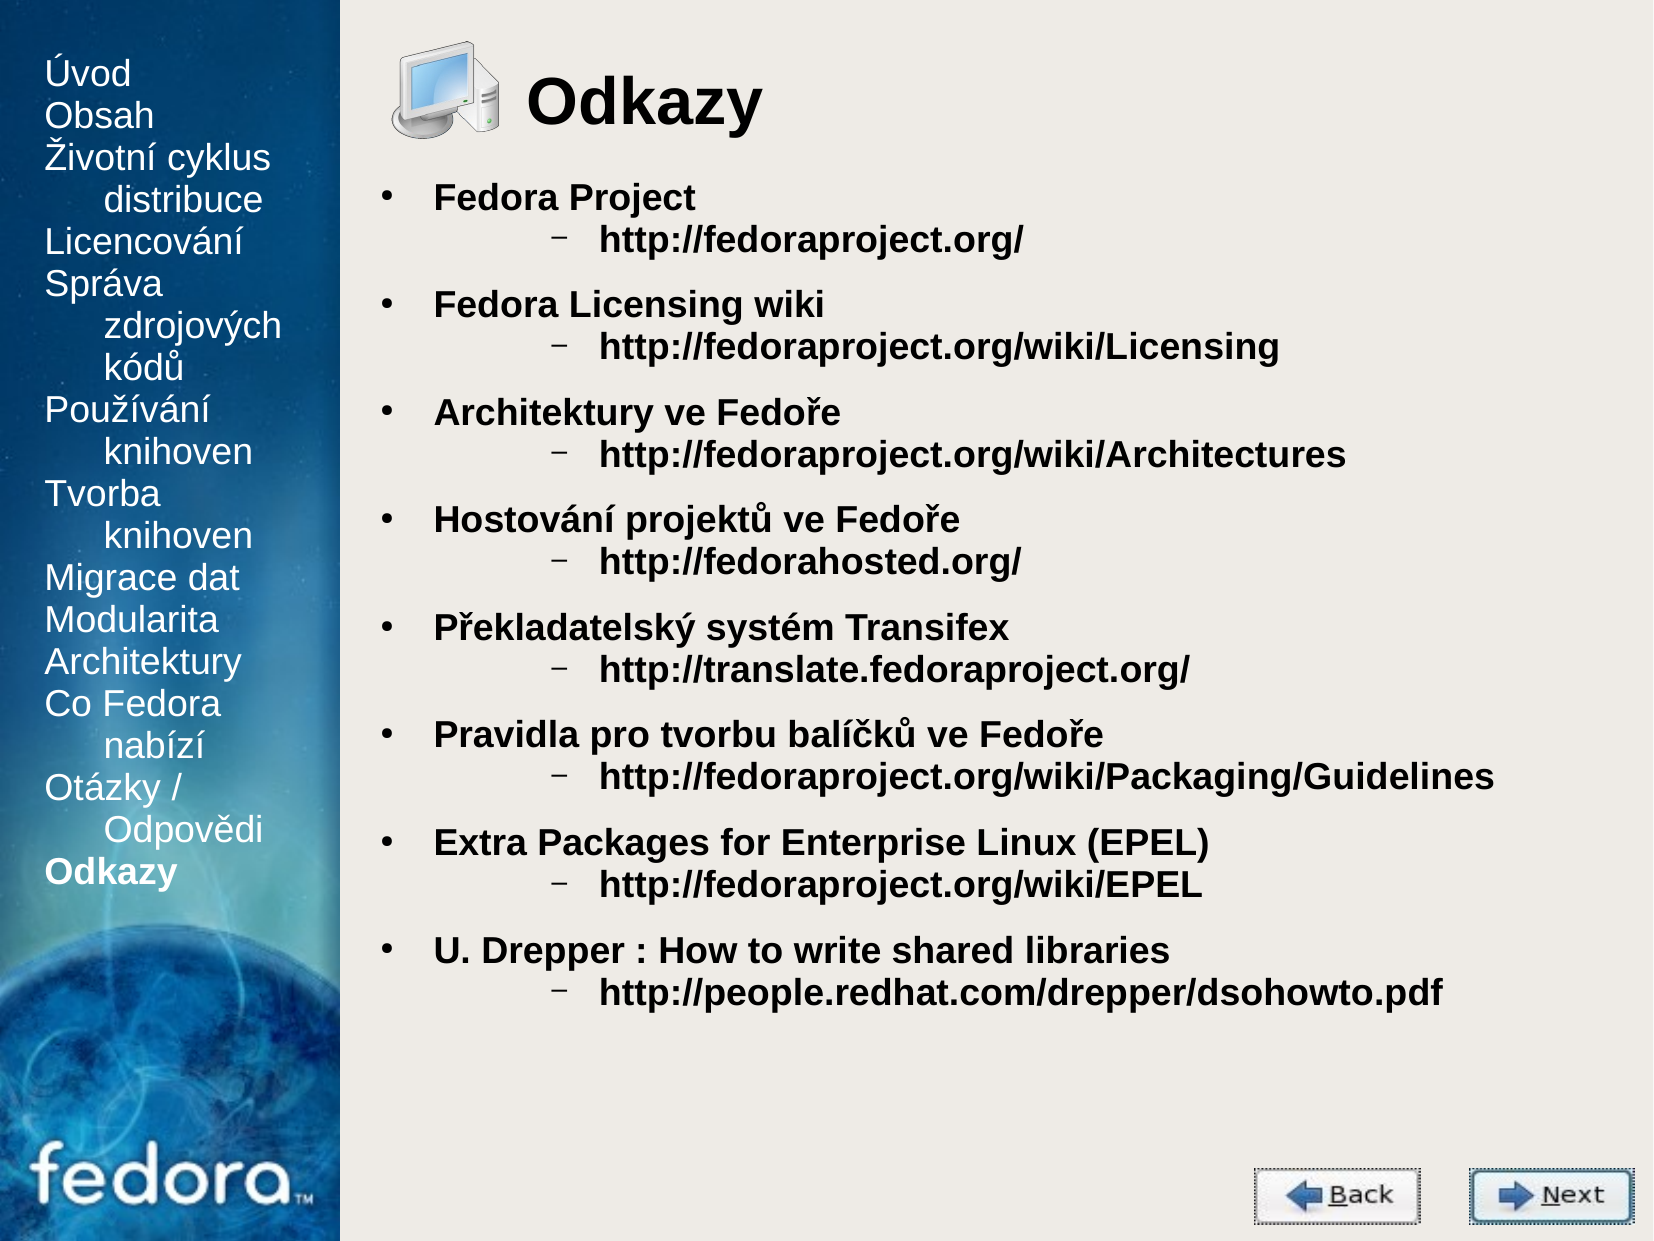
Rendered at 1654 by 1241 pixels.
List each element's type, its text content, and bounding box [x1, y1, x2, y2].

picture [0, 0, 1654, 1241]
text_box Odkazy [511, 56, 1316, 147]
text_box Úvod Obsah Životní cyklus distribuce Licencování Správa zdrojových kódů Používání knihoven Tvorba knihoven Migrace dat Modularita Architektury Co Fedora nabízí Otázky / Odpovědi Odkazy [29, 45, 327, 901]
list Fedora Project http://fedoraproject.org/ Fedora Licensing wiki http://fedoraproject.org/wiki/Licensing Architektury ve Fedoře http://fedoraproject.org/wiki/Architectures Hostování projektů ve Fedoře http://fedorahosted.org/ Překladatelský systém Transifex http://translate.fedoraproject.org/ Pravidla pro tvorbu balíčků ve Fedoře http://fedoraproject.org/wiki/Packaging/Guidelines Extra Packages for Enterprise Linux (EPEL) http://fedoraproject.org/wiki/EPEL U. Drepper : How to write shared libraries http://people.redhat.com/drepper/dsohowto.pdf [362, 175, 1571, 1147]
